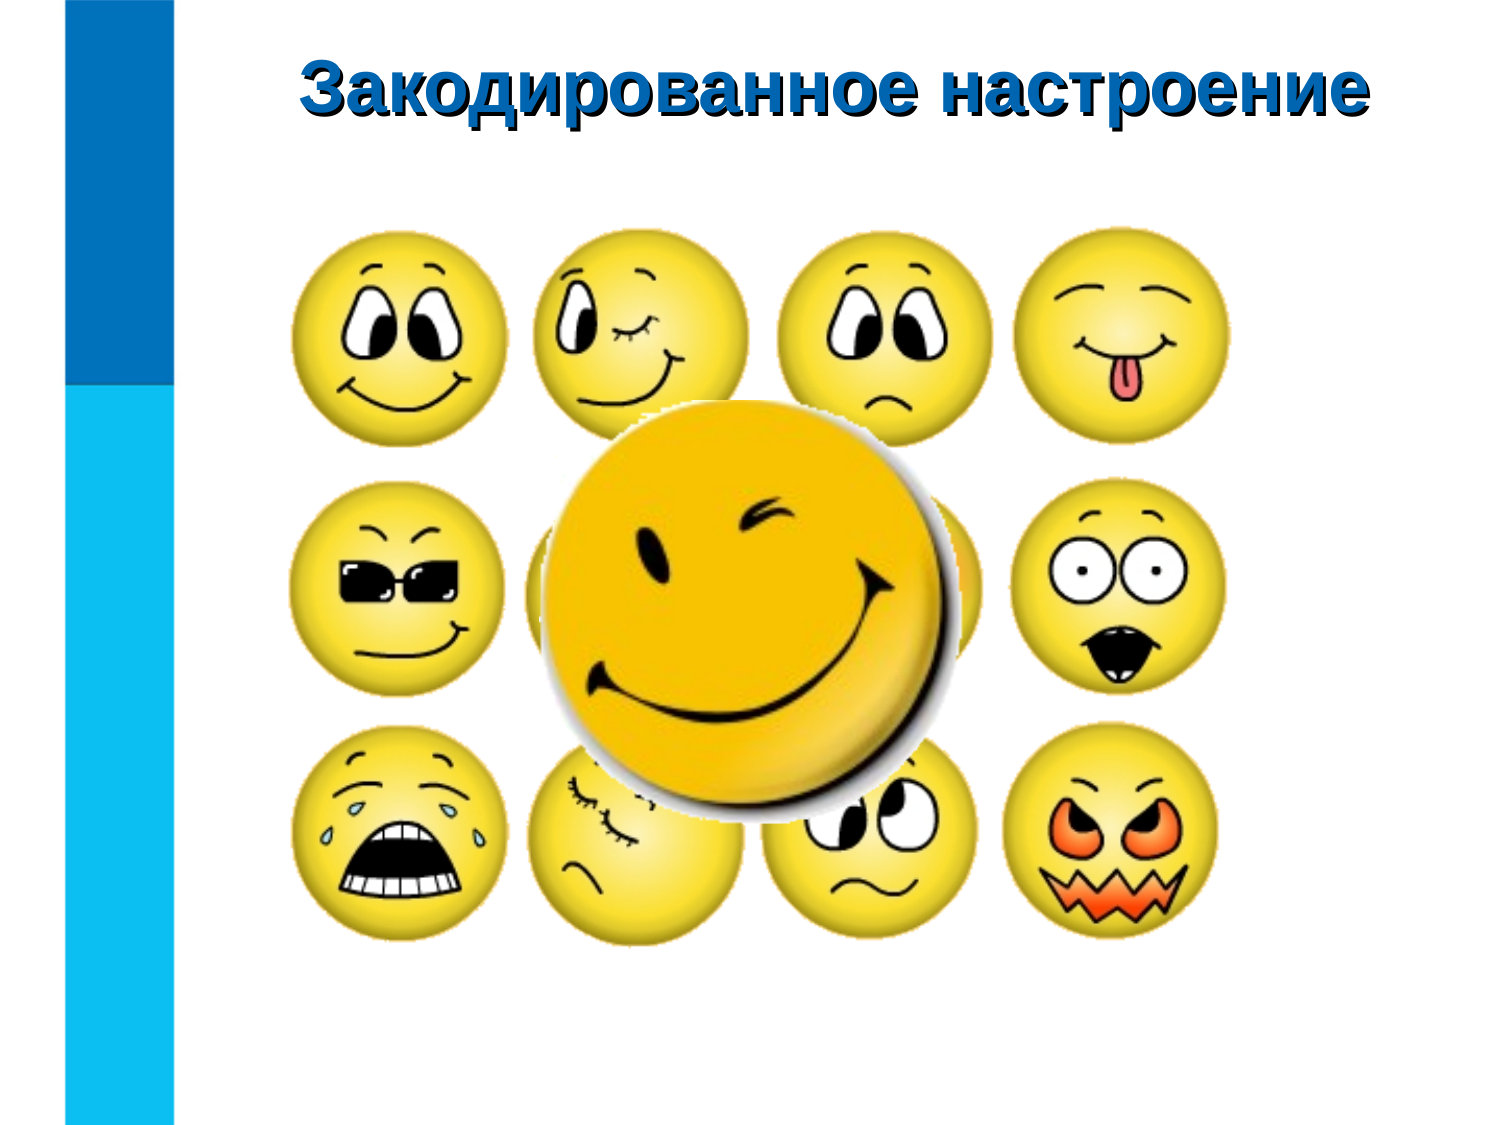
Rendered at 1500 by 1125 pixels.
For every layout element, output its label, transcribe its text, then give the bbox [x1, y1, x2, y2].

title Закодированное настроение [283, 30, 1477, 135]
picture [0, 0, 1500, 1125]
